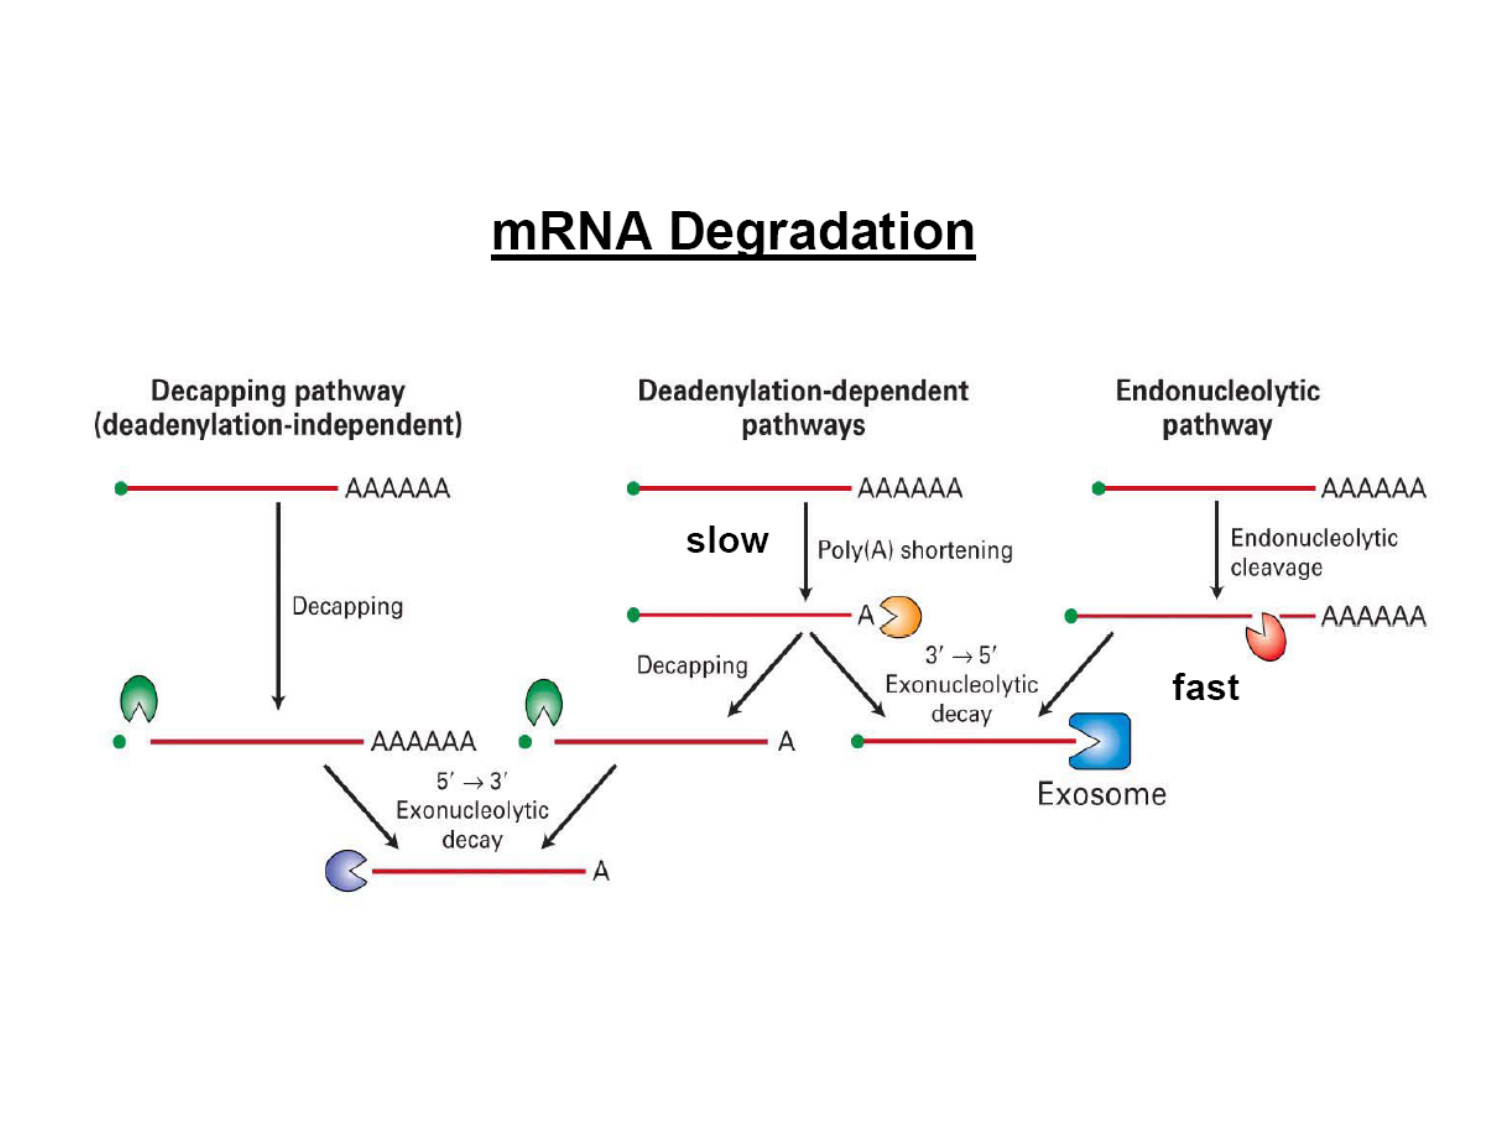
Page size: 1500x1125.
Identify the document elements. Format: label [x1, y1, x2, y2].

picture [53, 184, 1444, 913]
